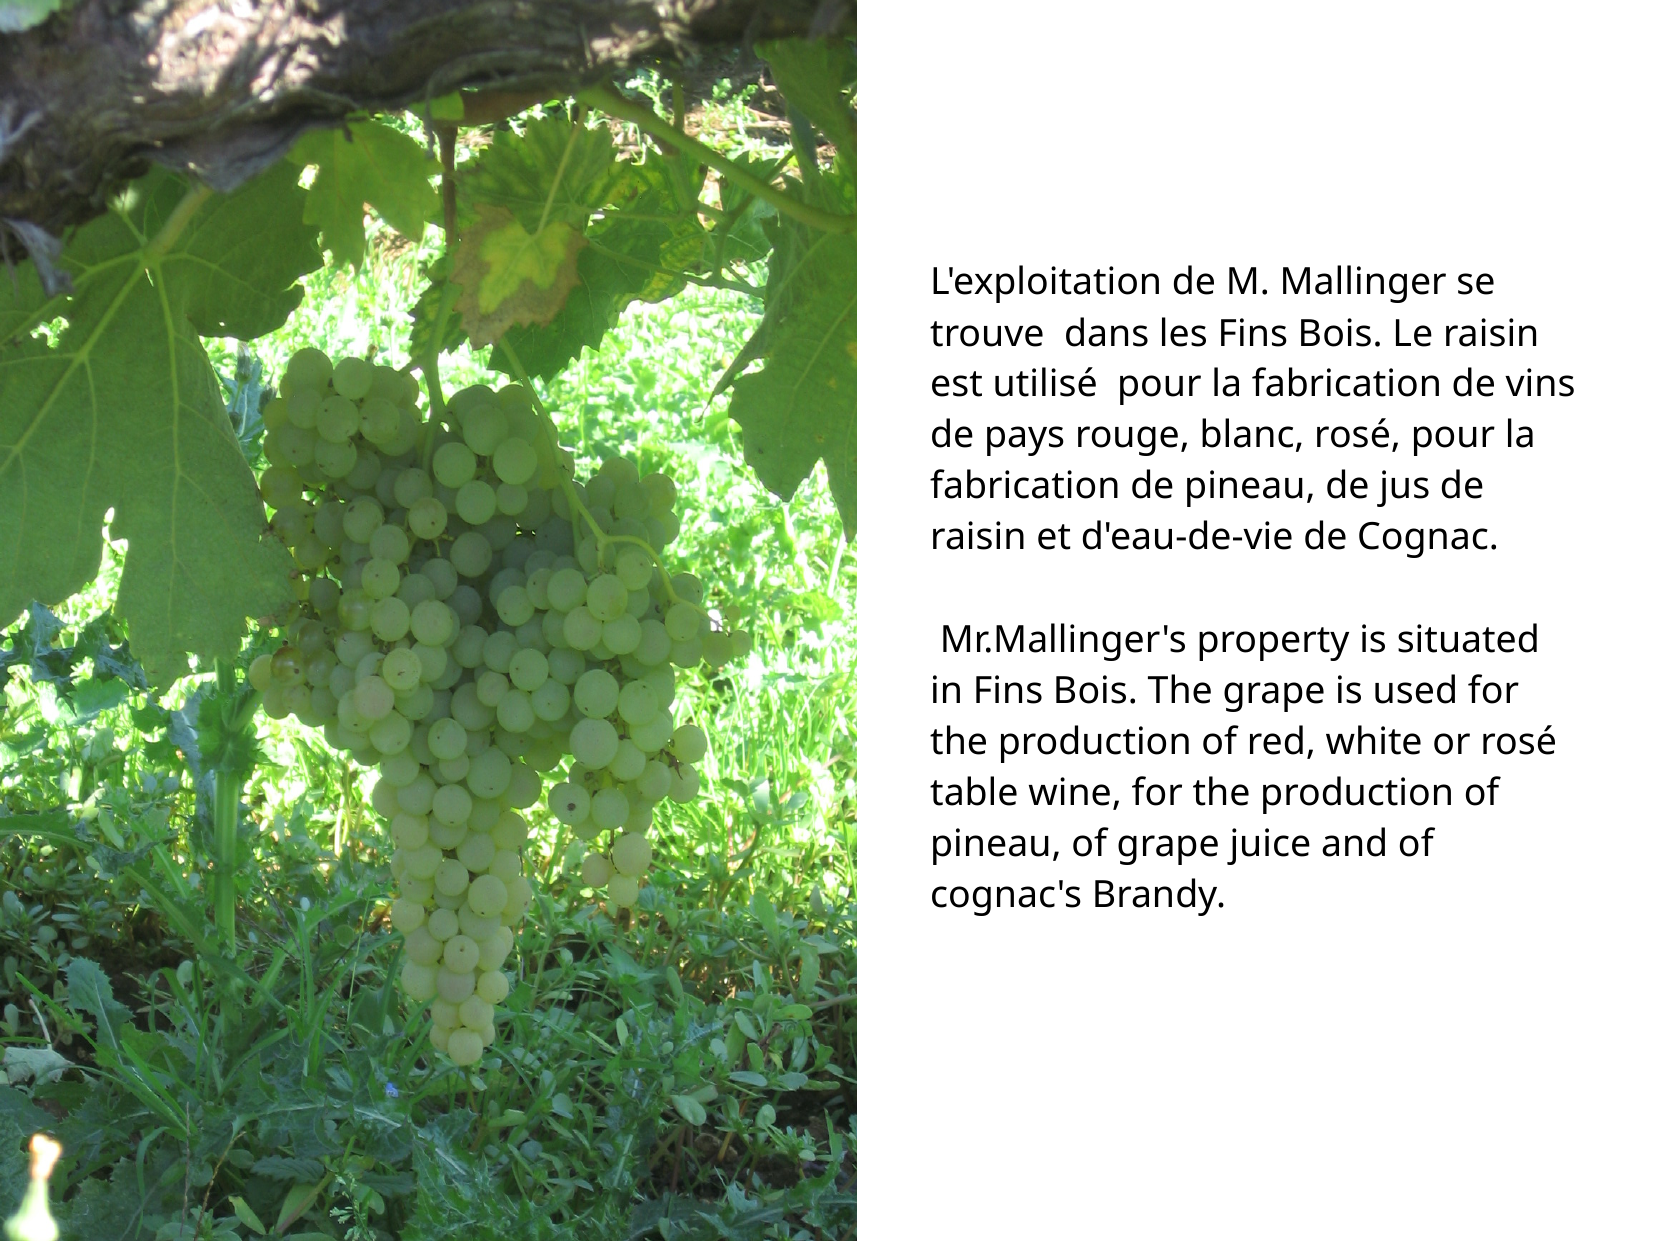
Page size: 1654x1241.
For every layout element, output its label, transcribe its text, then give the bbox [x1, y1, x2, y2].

text_box L'exploitation de M. Mallinger se trouve dans les Fins Bois. Le raisin est utilisé pour la fabrication de vins de pays rouge, blanc, rosé, pour la fabrication de pineau, de jus de raisin et d'eau-de-vie de Cognac. Mr.Mallinger's property is situated in Fins Bois. The grape is used for the production of red, white or rosé table wine, for the production of pineau, of grape juice and of cognac's Brandy. [915, 247, 1595, 945]
picture [0, 0, 857, 1241]
